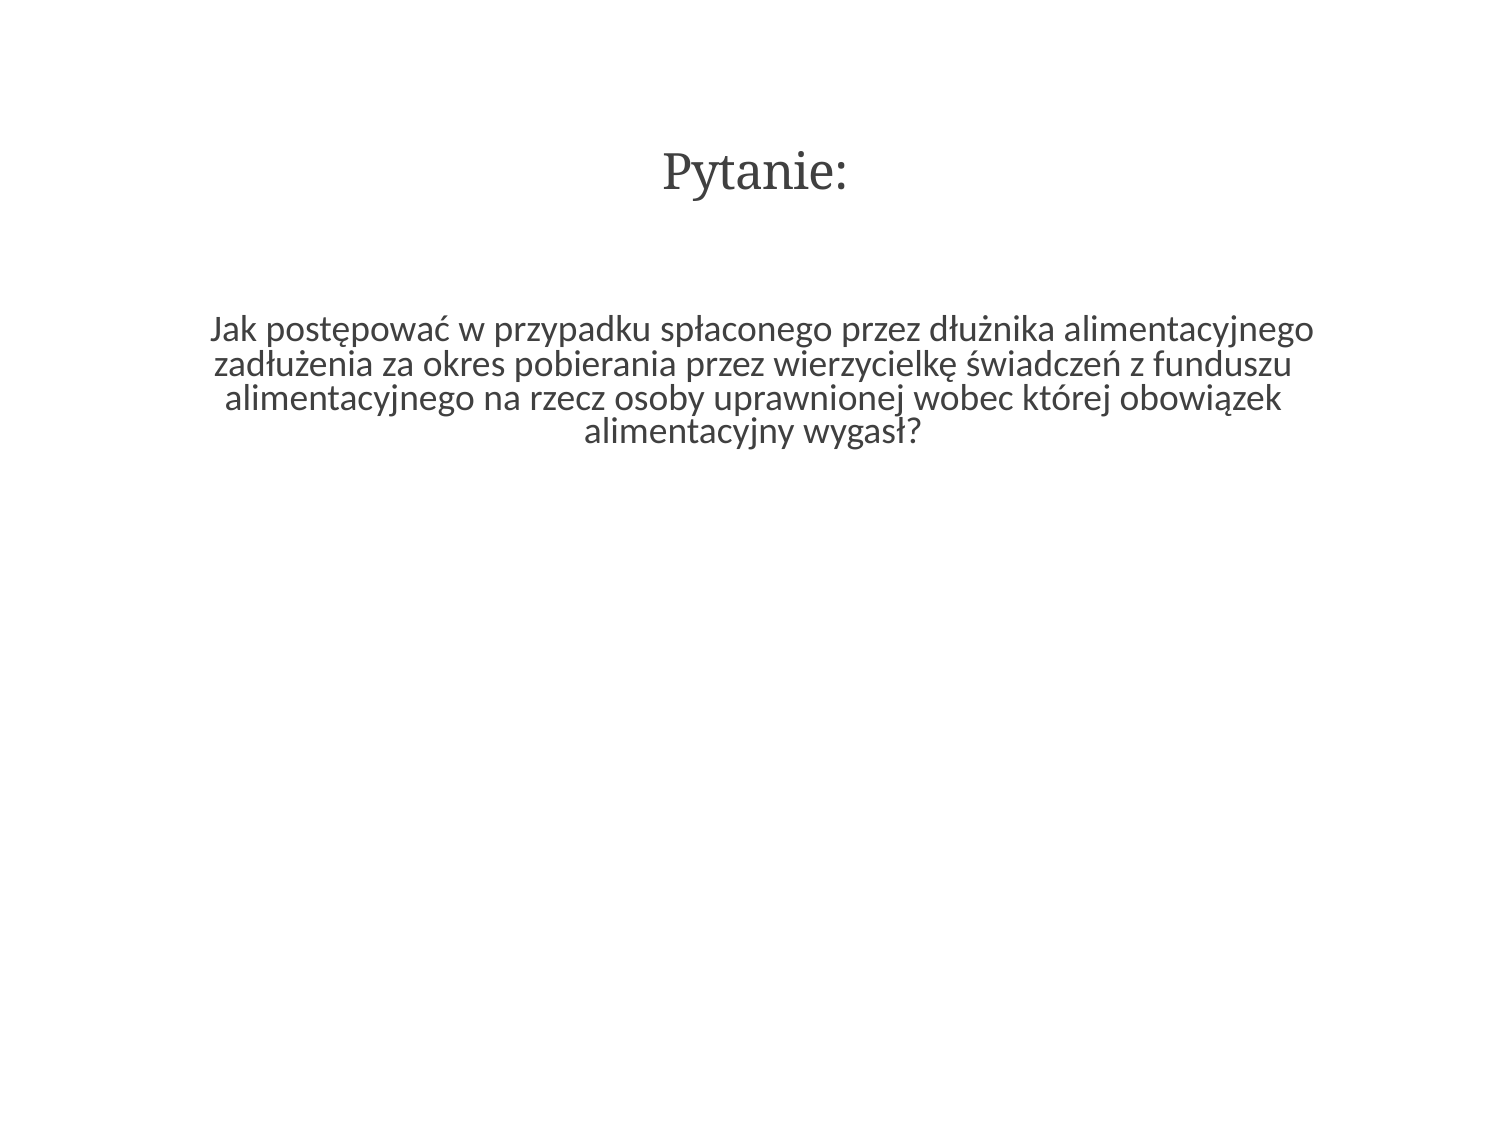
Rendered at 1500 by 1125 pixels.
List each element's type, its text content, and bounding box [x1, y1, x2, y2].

list Jak postępować w przypadku spłaconego przez dłużnika alimentacyjnego zadłużenia za okres pobierania przez wierzycielkę świadczeń z funduszu alimentacyjnego na rzecz osoby uprawnionej wobec której obowiązek alimentacyjny wygasł? [135, 302, 1373, 963]
title Pytanie: [135, 47, 1373, 285]
